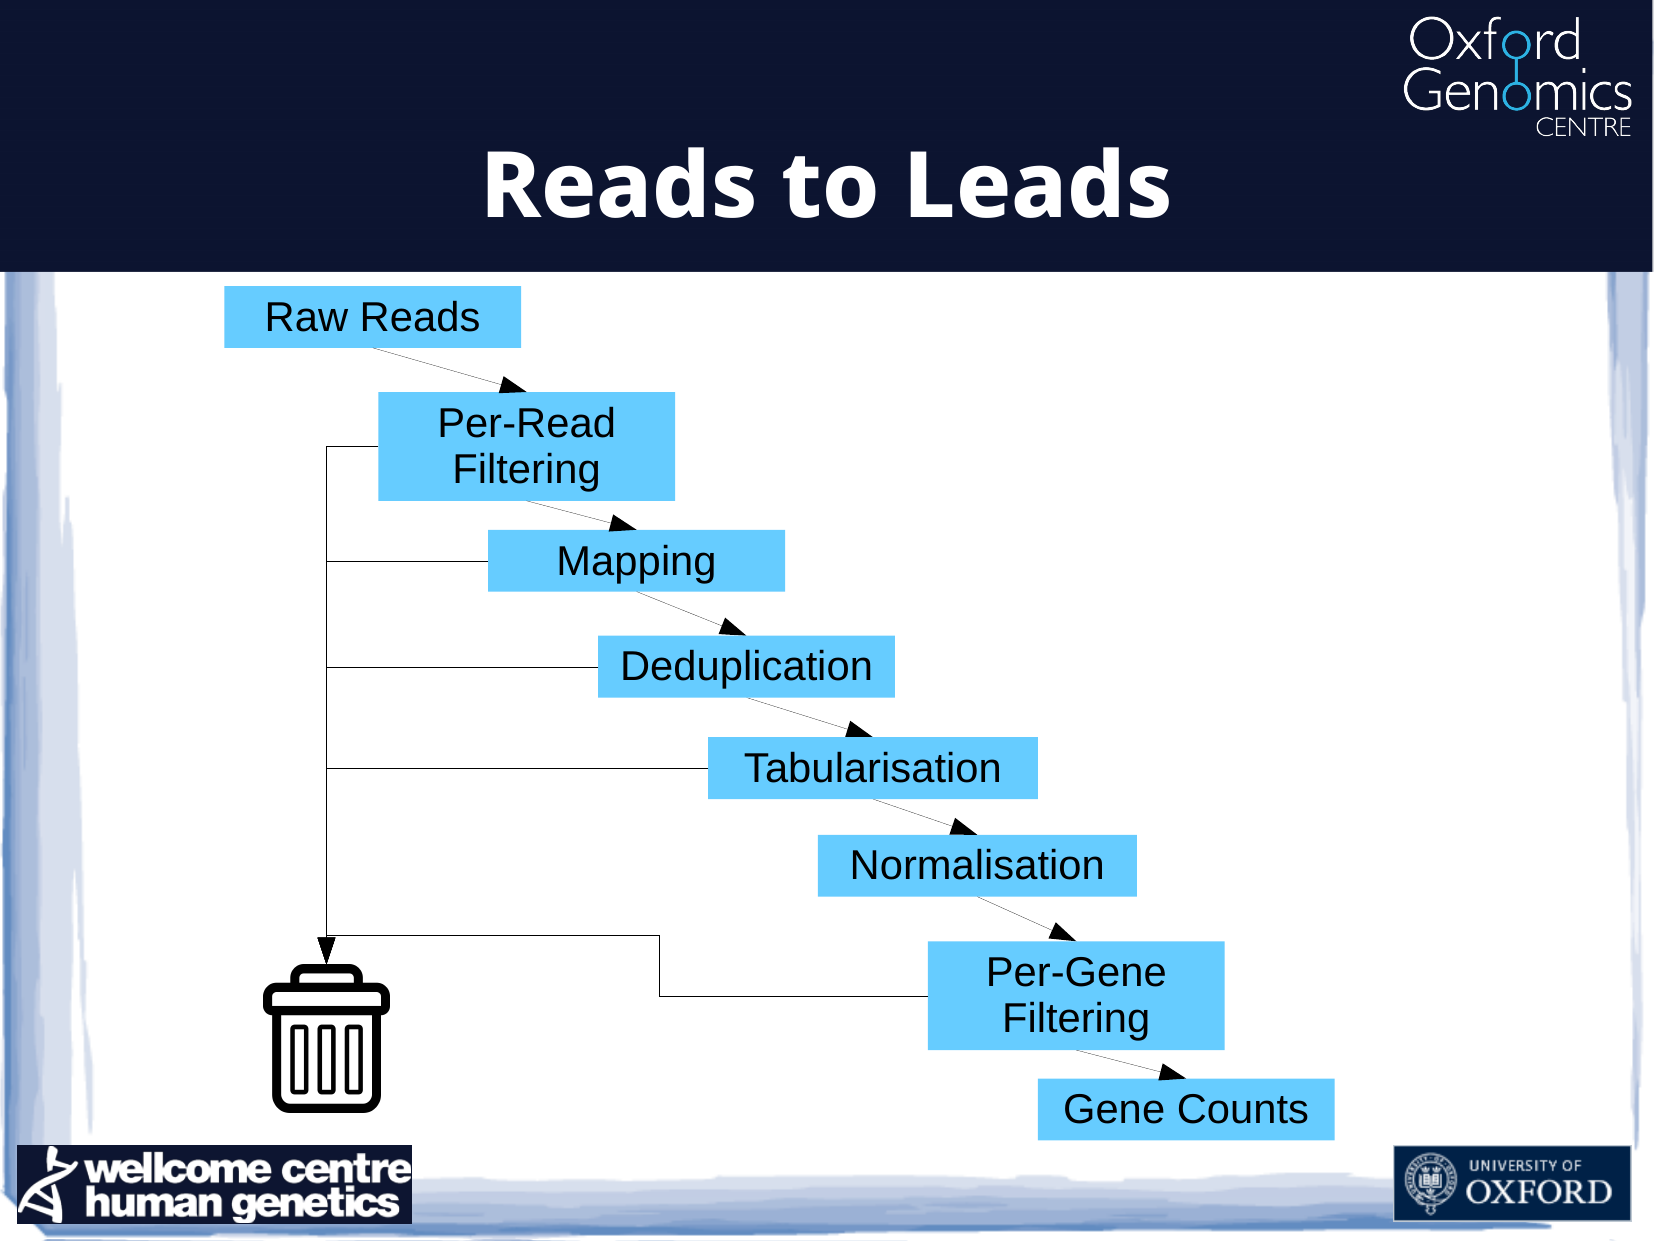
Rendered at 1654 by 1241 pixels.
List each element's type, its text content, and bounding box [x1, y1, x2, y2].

text_box Deduplication [598, 635, 895, 698]
text_box Per-Read Filtering [378, 392, 676, 501]
text_box Mapping [488, 529, 786, 592]
picture [0, 0, 1654, 1241]
text_box Normalisation [817, 834, 1137, 897]
text_box Per-Gene Filtering [927, 941, 1225, 1051]
text_box Gene Counts [1037, 1078, 1335, 1141]
text_box Raw Reads [224, 286, 522, 348]
title Reads to Leads [82, 78, 1571, 287]
text_box Tabularisation [708, 737, 1038, 800]
